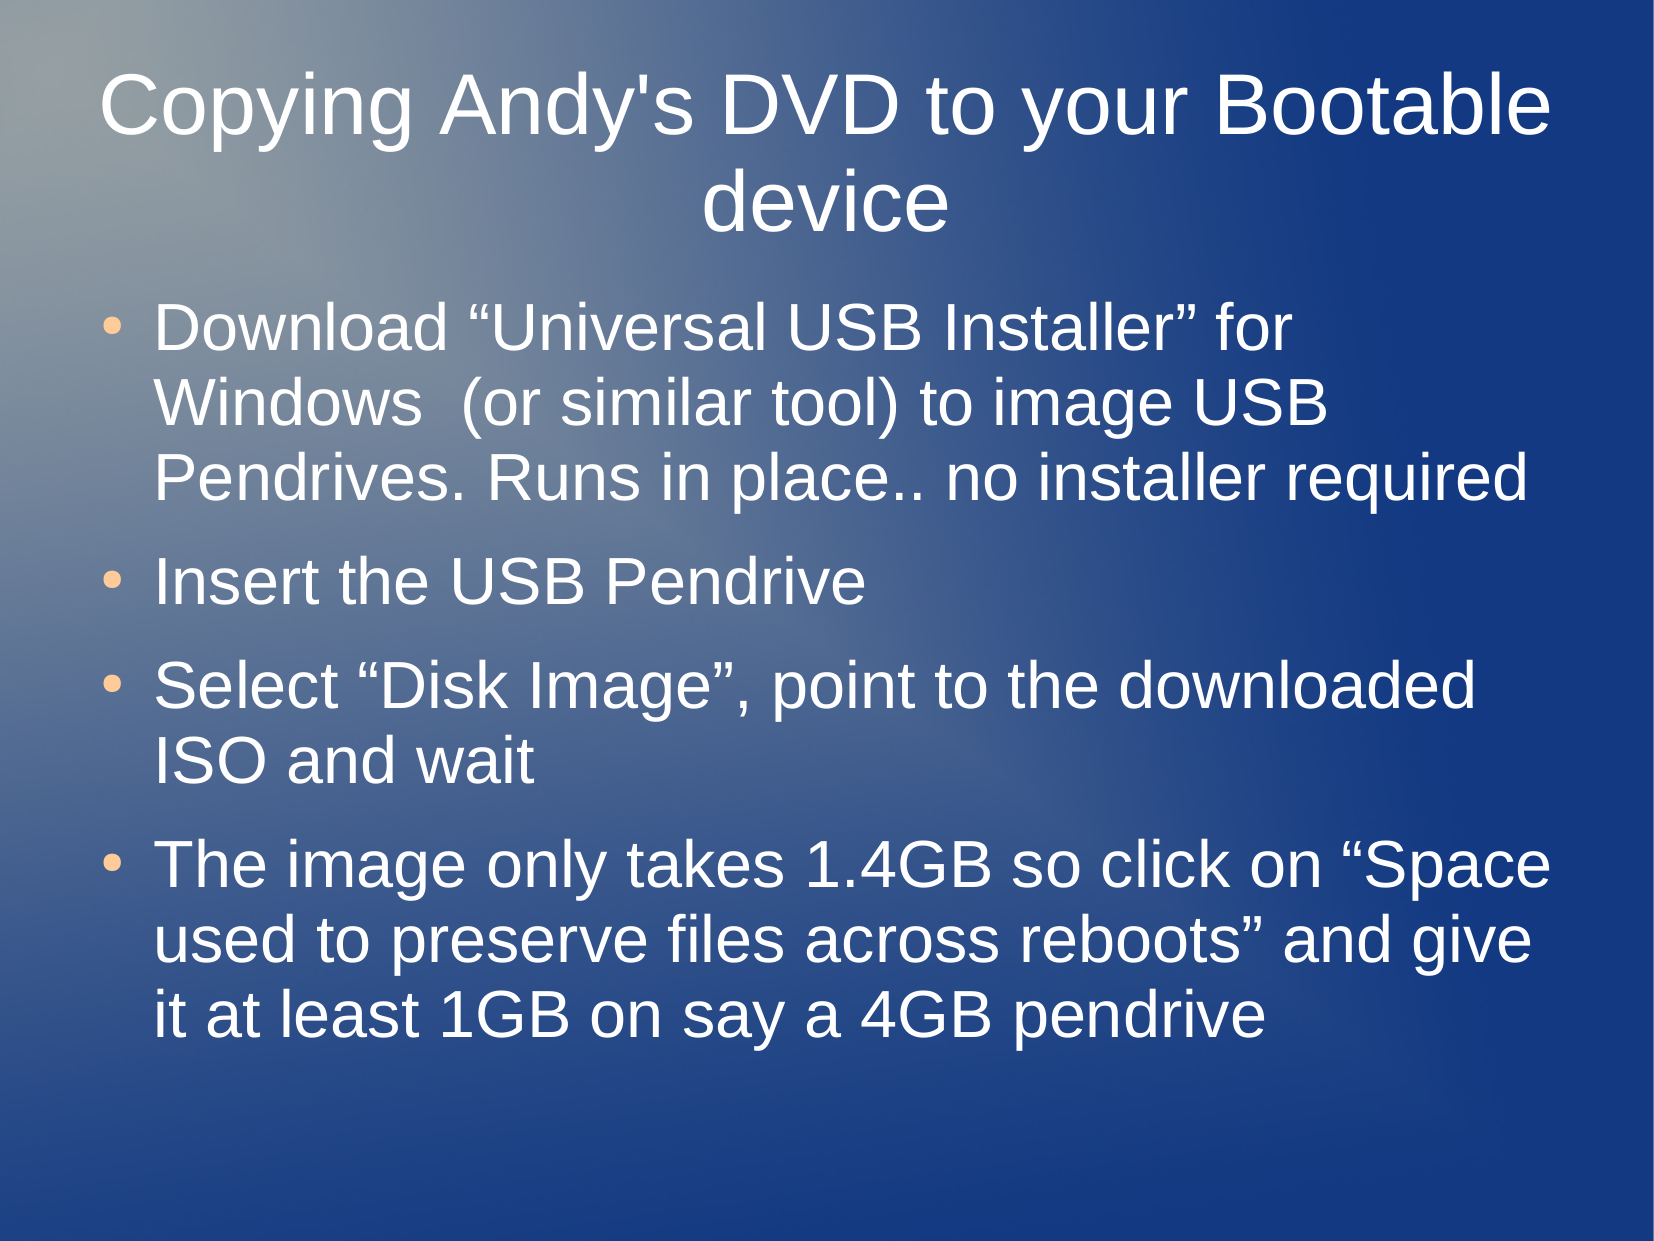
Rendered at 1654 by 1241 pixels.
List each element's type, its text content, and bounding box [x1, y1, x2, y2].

picture [0, 0, 1654, 1241]
title Copying Andy's DVD to your Bootable device [82, 49, 1571, 257]
list Download “Universal USB Installer” for Windows (or similar tool) to image USB Pendrives. Runs in place.. no installer required Insert the USB Pendrive Select “Disk Image”, point to the downloaded ISO and wait The image only takes 1.4GB so click on “Space used to preserve files across reboots” and give it at least 1GB on say a 4GB pendrive [82, 290, 1571, 1109]
